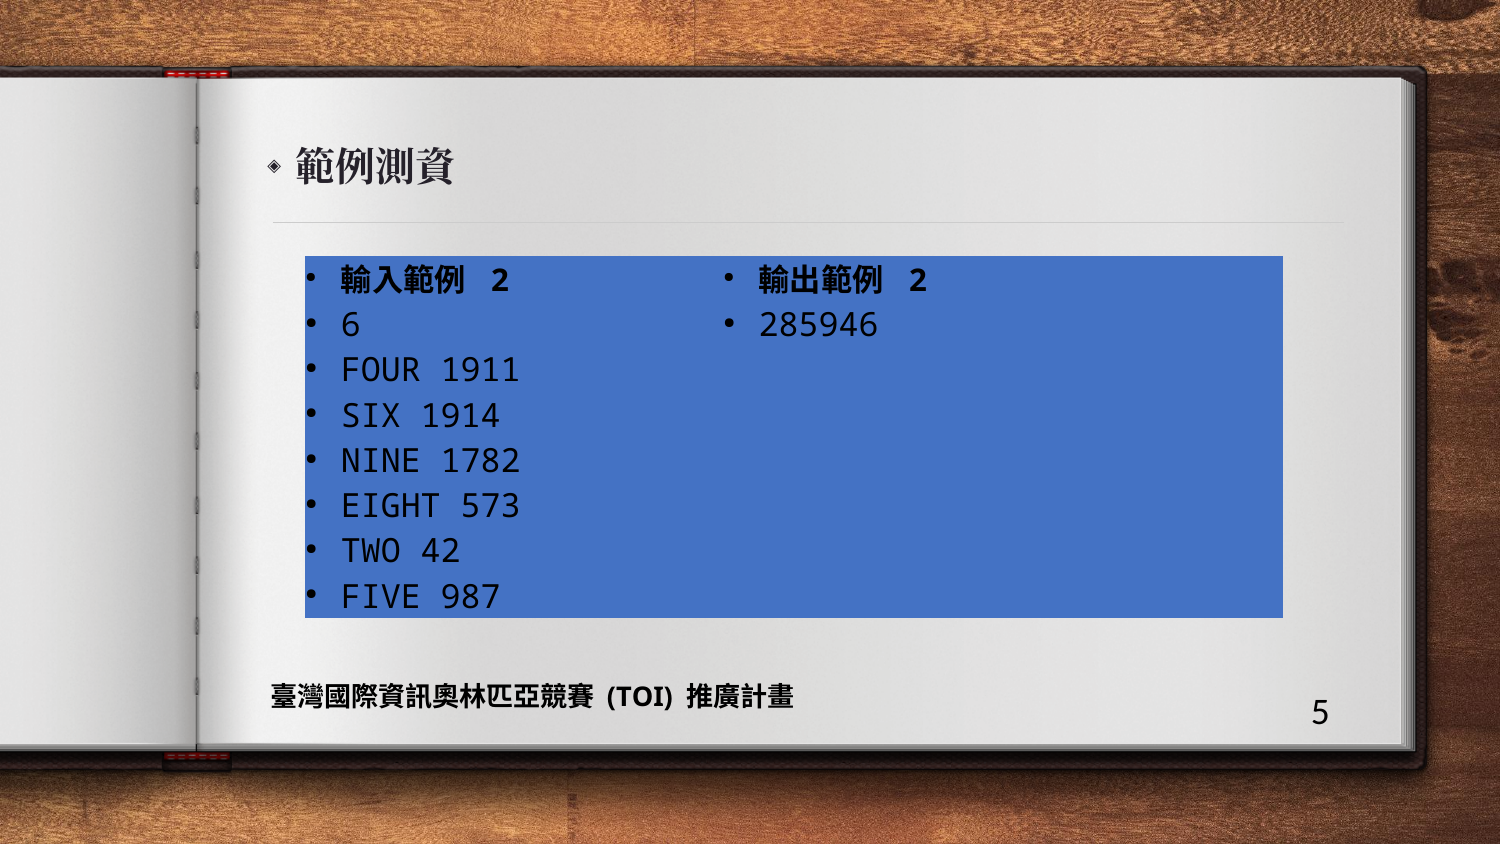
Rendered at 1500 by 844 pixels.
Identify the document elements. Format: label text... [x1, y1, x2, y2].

list 範例測資 [252, 126, 1194, 205]
table_header 輸入範例 2 6 FOUR 1911 SIX 1914 NINE 1782 EIGHT 573 TWO 42 FIVE 987 [305, 256, 723, 618]
text_box [1295, 672, 1386, 737]
table_header 輸出範例 2 285946 [723, 256, 1283, 618]
